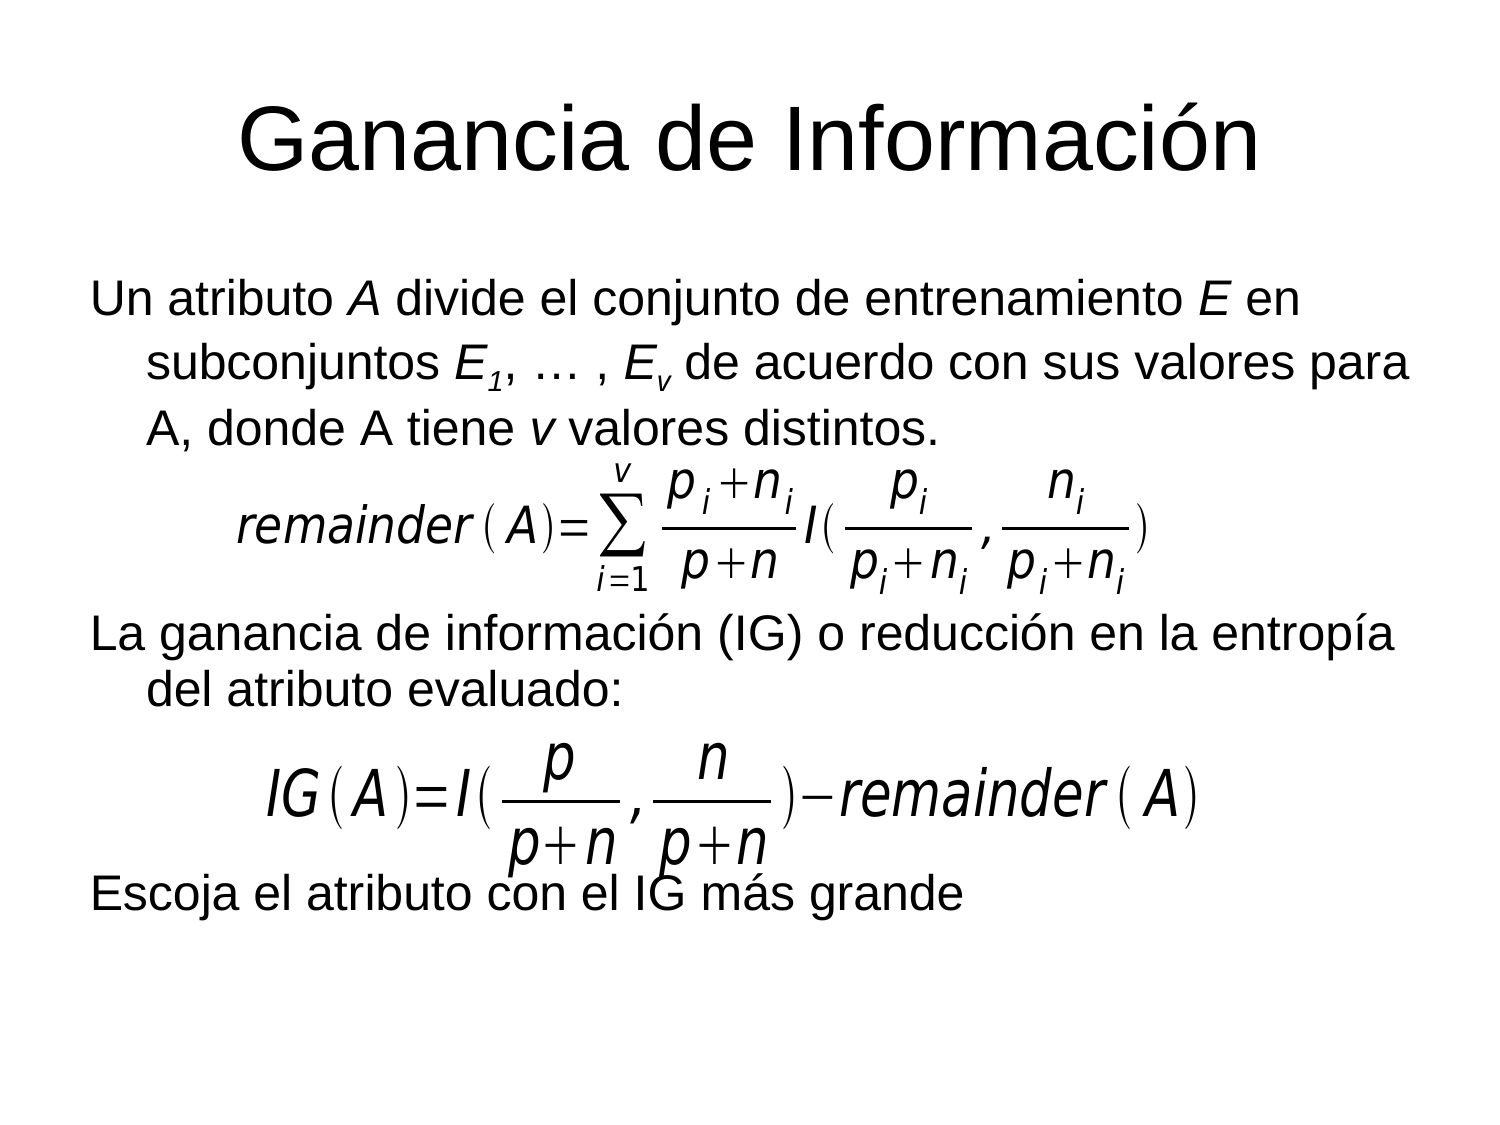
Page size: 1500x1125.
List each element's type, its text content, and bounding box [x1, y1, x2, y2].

chart [225, 450, 1166, 604]
chart [253, 718, 1217, 880]
title Ganancia de Información [75, 45, 1426, 233]
list Un atributo A divide el conjunto de entrenamiento E en subconjuntos E1, … , Ev de acuerdo con sus valores para A, donde A tiene v valores distintos. La ganancia de información (IG) o reducción en la entropía del atributo evaluado: Escoja el atributo con el IG más grande [75, 262, 1426, 1006]
